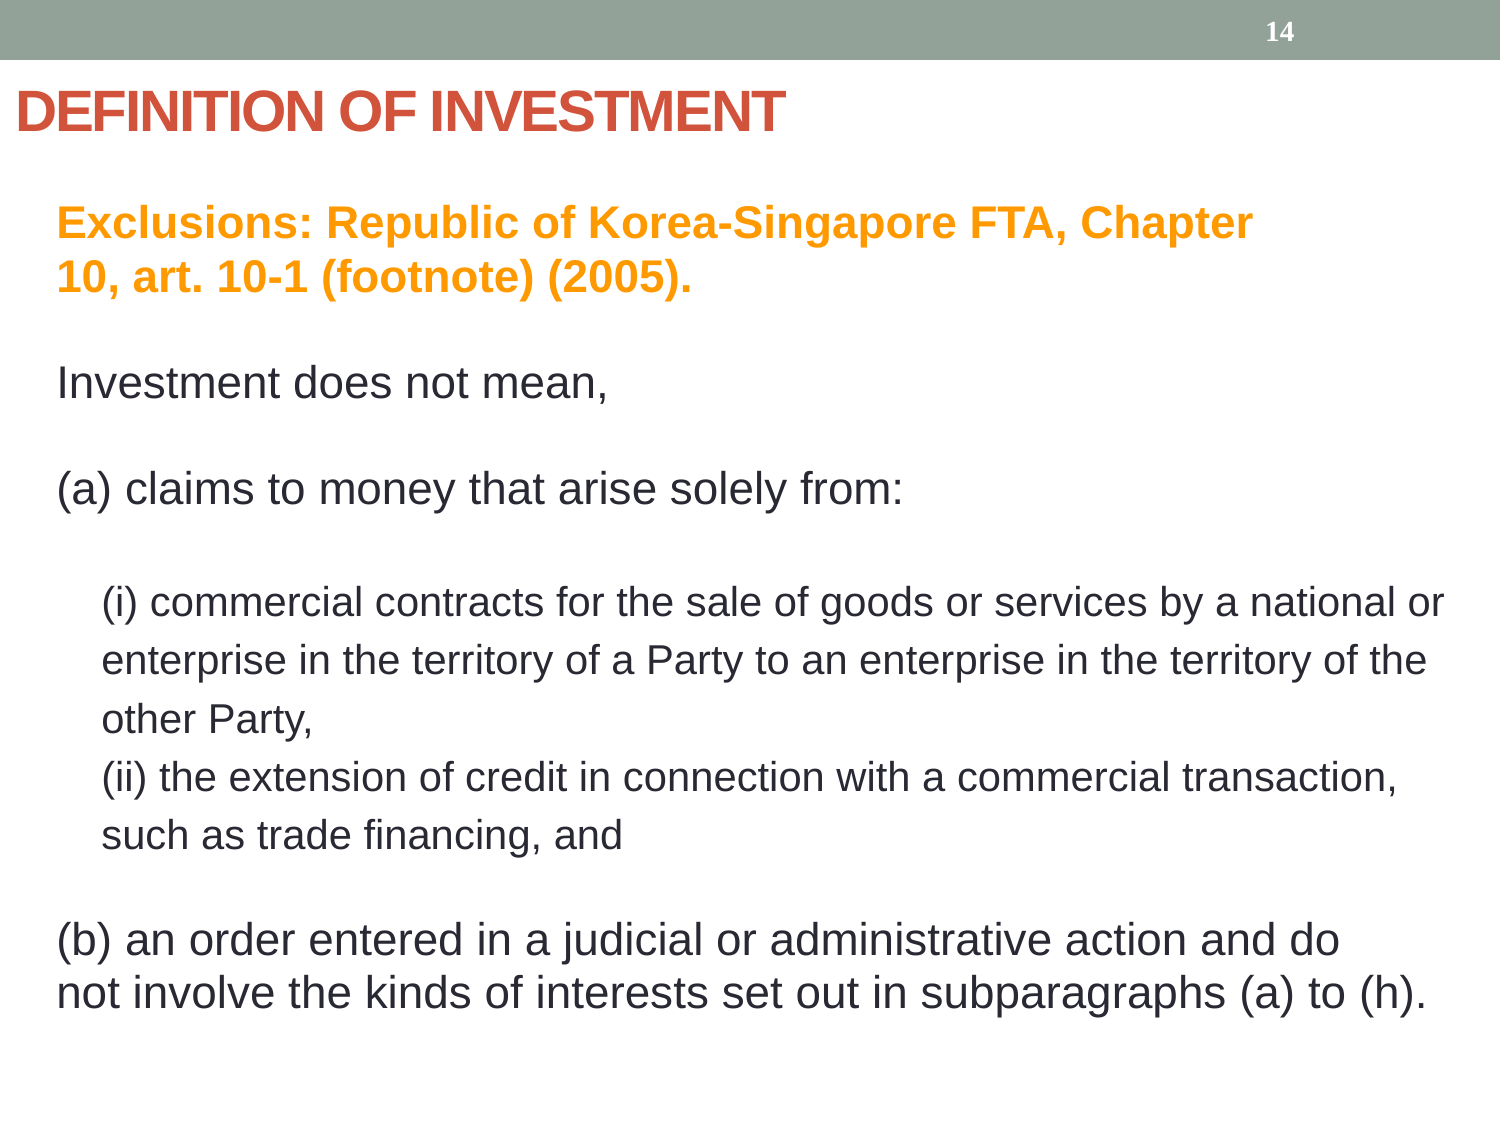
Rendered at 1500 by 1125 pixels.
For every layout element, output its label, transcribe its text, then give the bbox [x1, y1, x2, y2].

list Exclusions: Republic of Korea-Singapore FTA, Chapter 10, art. 10-1 (footnote) (2005). Investment does not mean, (a) claims to money that arise solely from: (i) commercial contracts for the sale of goods or services by a national or enterprise in the territory of a Party to an enterprise in the territory of the other Party, (ii) the extension of credit in connection with a commercial transaction, such as trade financing, and (b) an order entered in a judicial or administrative action and do not involve the kinds of interests set out in subparagraphs (a) to (h). [41, 196, 1500, 1047]
slide_number <編號> [1250, 3, 1425, 54]
title DEFINITION OF INVESTMENT [0, 54, 1500, 163]
